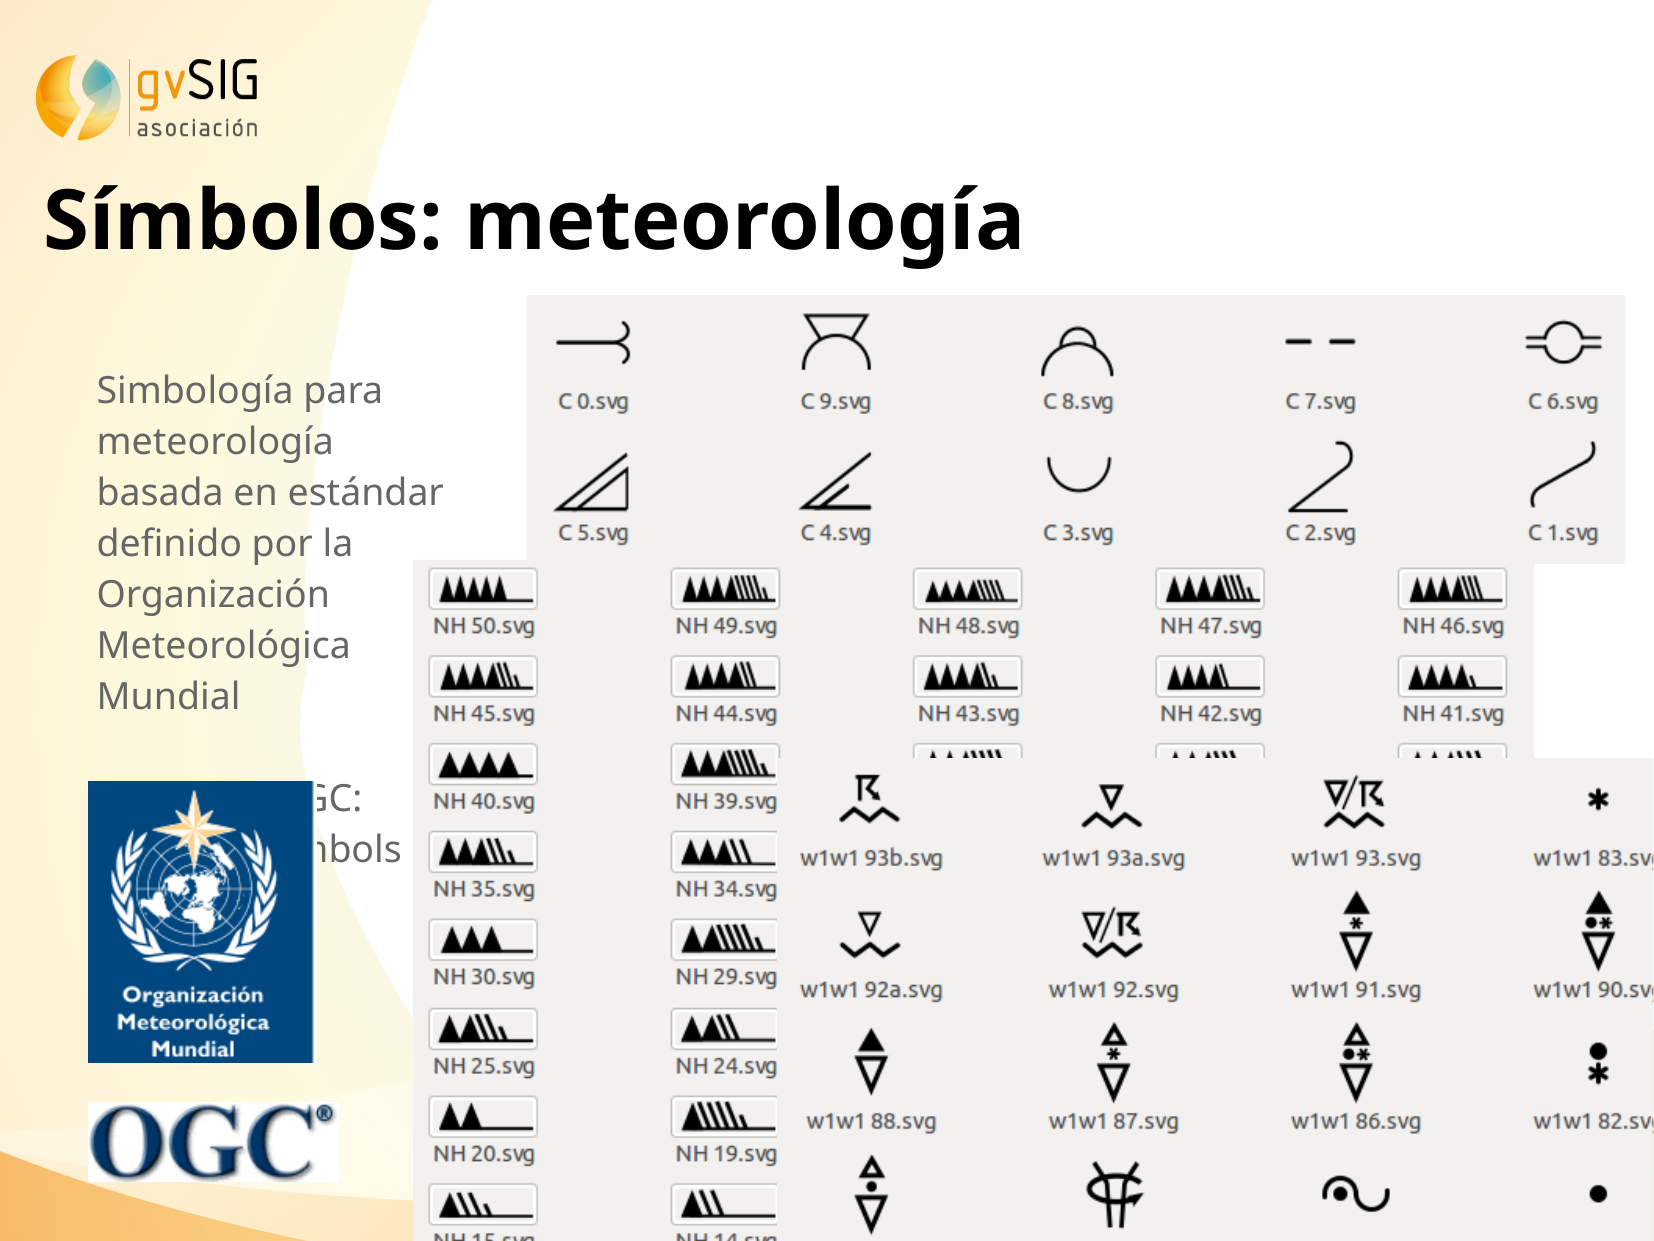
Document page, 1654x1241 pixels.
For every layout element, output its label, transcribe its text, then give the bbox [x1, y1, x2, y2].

picture [0, 0, 1654, 1241]
text_box Simbología para meteorología basada en estándar definido por la Organización Meteorológica Mundial Grupo en OGC: Weather symbols [81, 356, 473, 752]
title Símbolos: meteorología [43, 170, 1531, 265]
